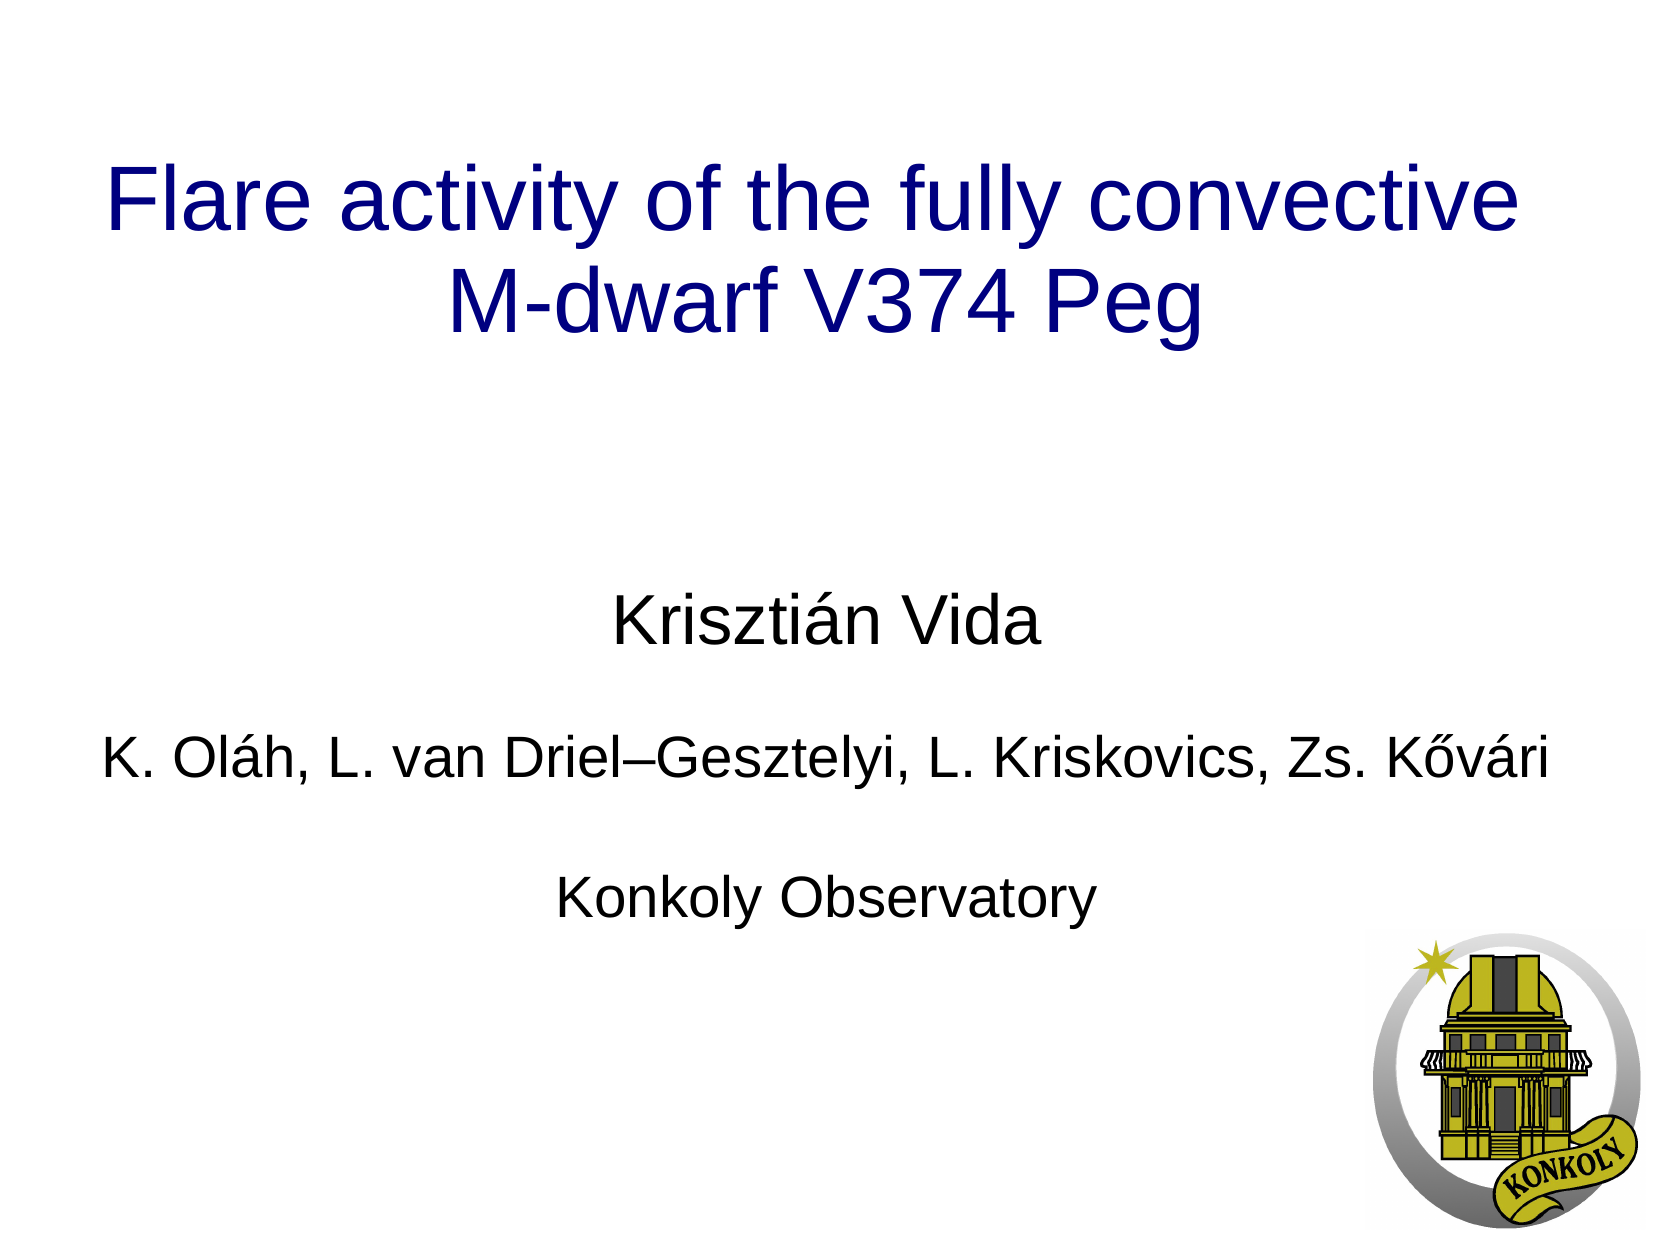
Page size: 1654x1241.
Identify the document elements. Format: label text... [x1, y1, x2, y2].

title Flare activity of the fully convective M-dwarf V374 Peg [0, 145, 1654, 354]
subtitle Krisztián Vida K. Oláh, L. van Driel–Gesztelyi, L. Kriskovics, Zs. Kővári Konkoly Observatory [82, 539, 1571, 970]
picture [1365, 929, 1646, 1231]
